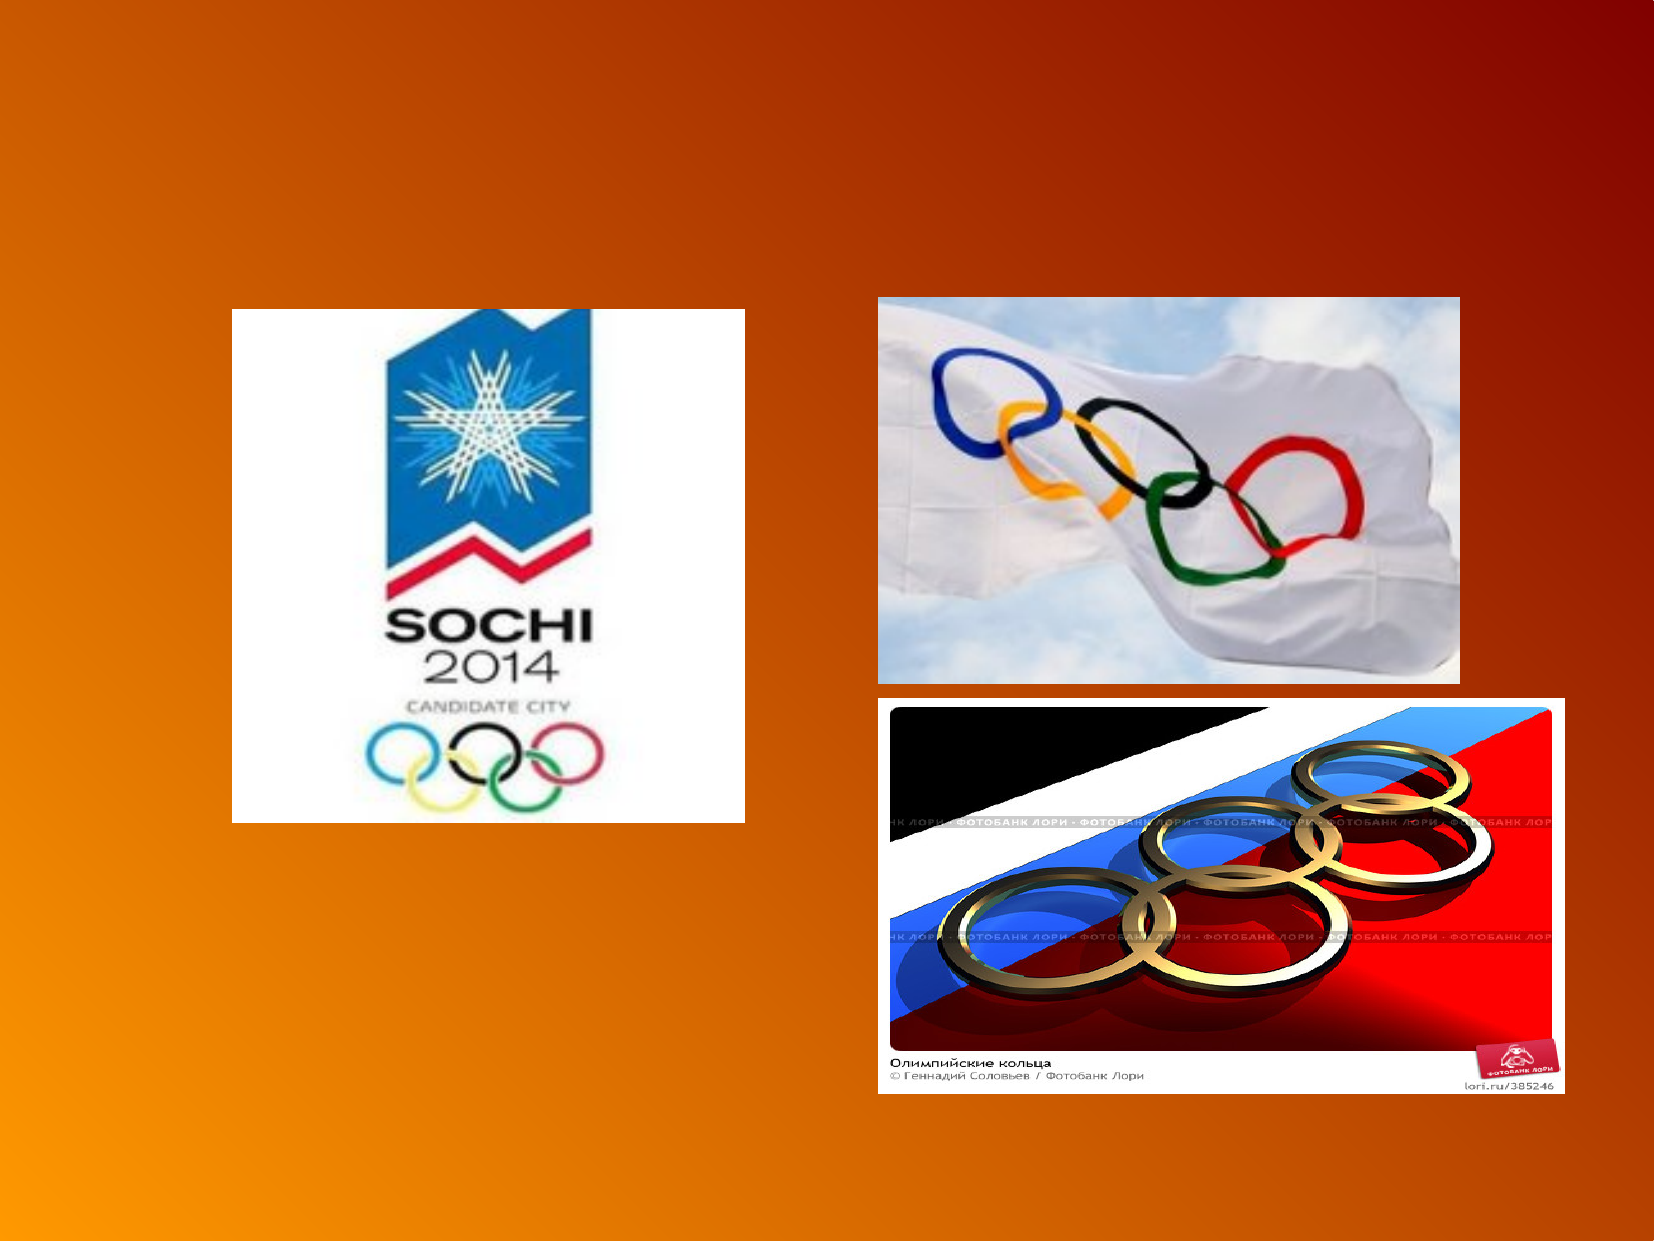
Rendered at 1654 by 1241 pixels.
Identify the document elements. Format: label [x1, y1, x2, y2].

text_box [878, 698, 1565, 1095]
picture [878, 297, 1460, 684]
picture [232, 309, 745, 823]
